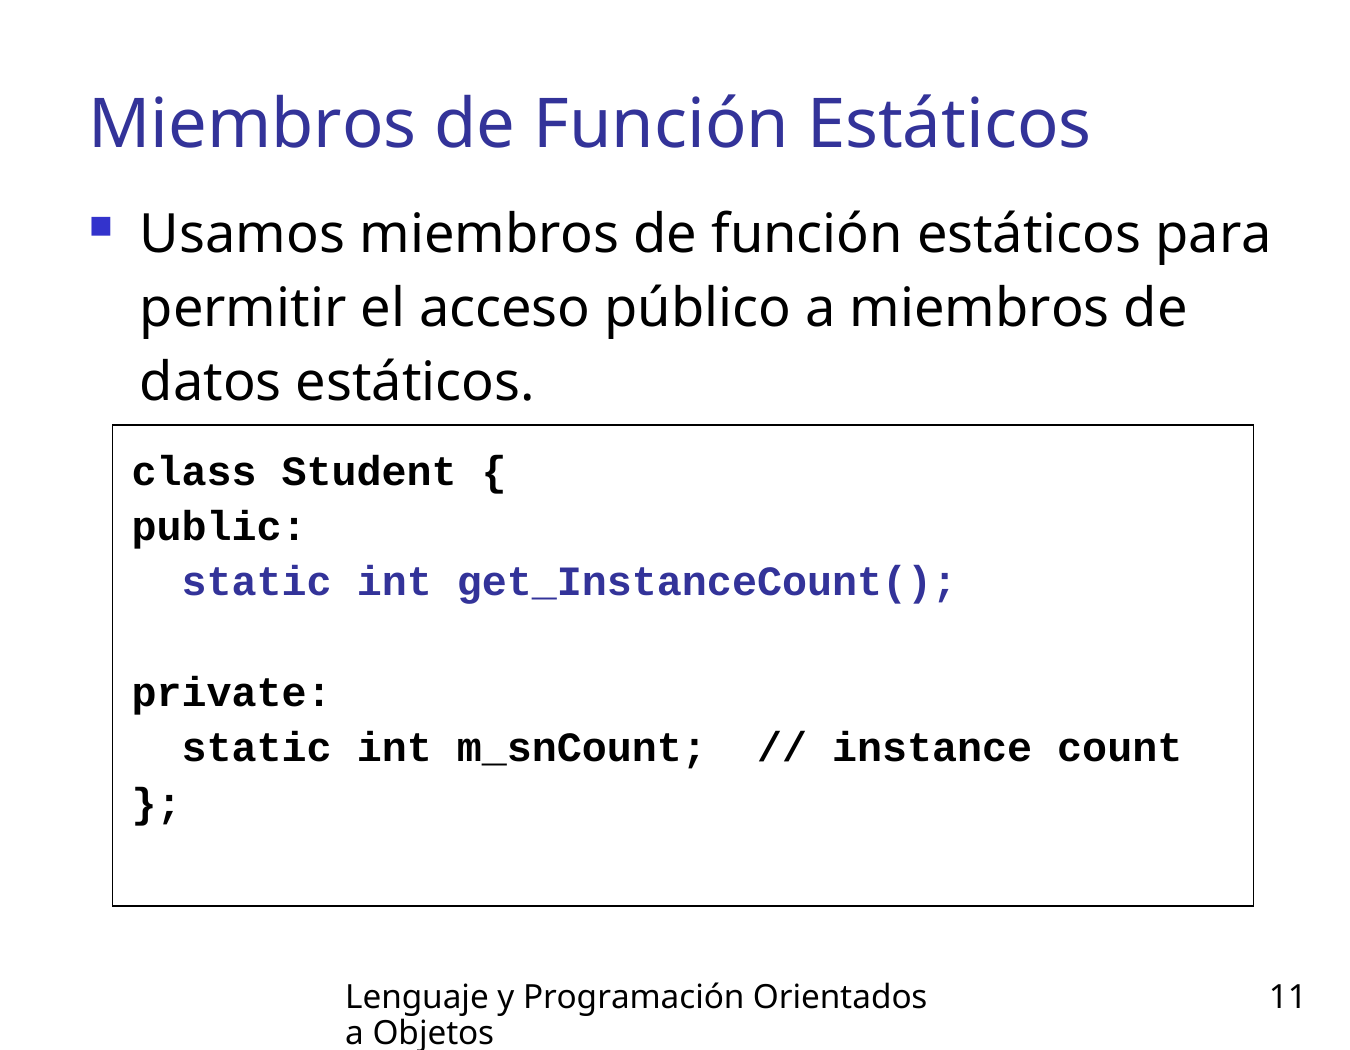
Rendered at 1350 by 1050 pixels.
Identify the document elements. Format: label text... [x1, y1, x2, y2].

list Usamos miembros de función estáticos para permitir el acceso público a miembros de datos estáticos. [75, 187, 1316, 895]
title Miembros de Función Estáticos [75, 9, 1319, 175]
text_box class Student { public: static int get_InstanceCount(); private: static int m_snCount; // instance count }; [112, 895, 1254, 906]
